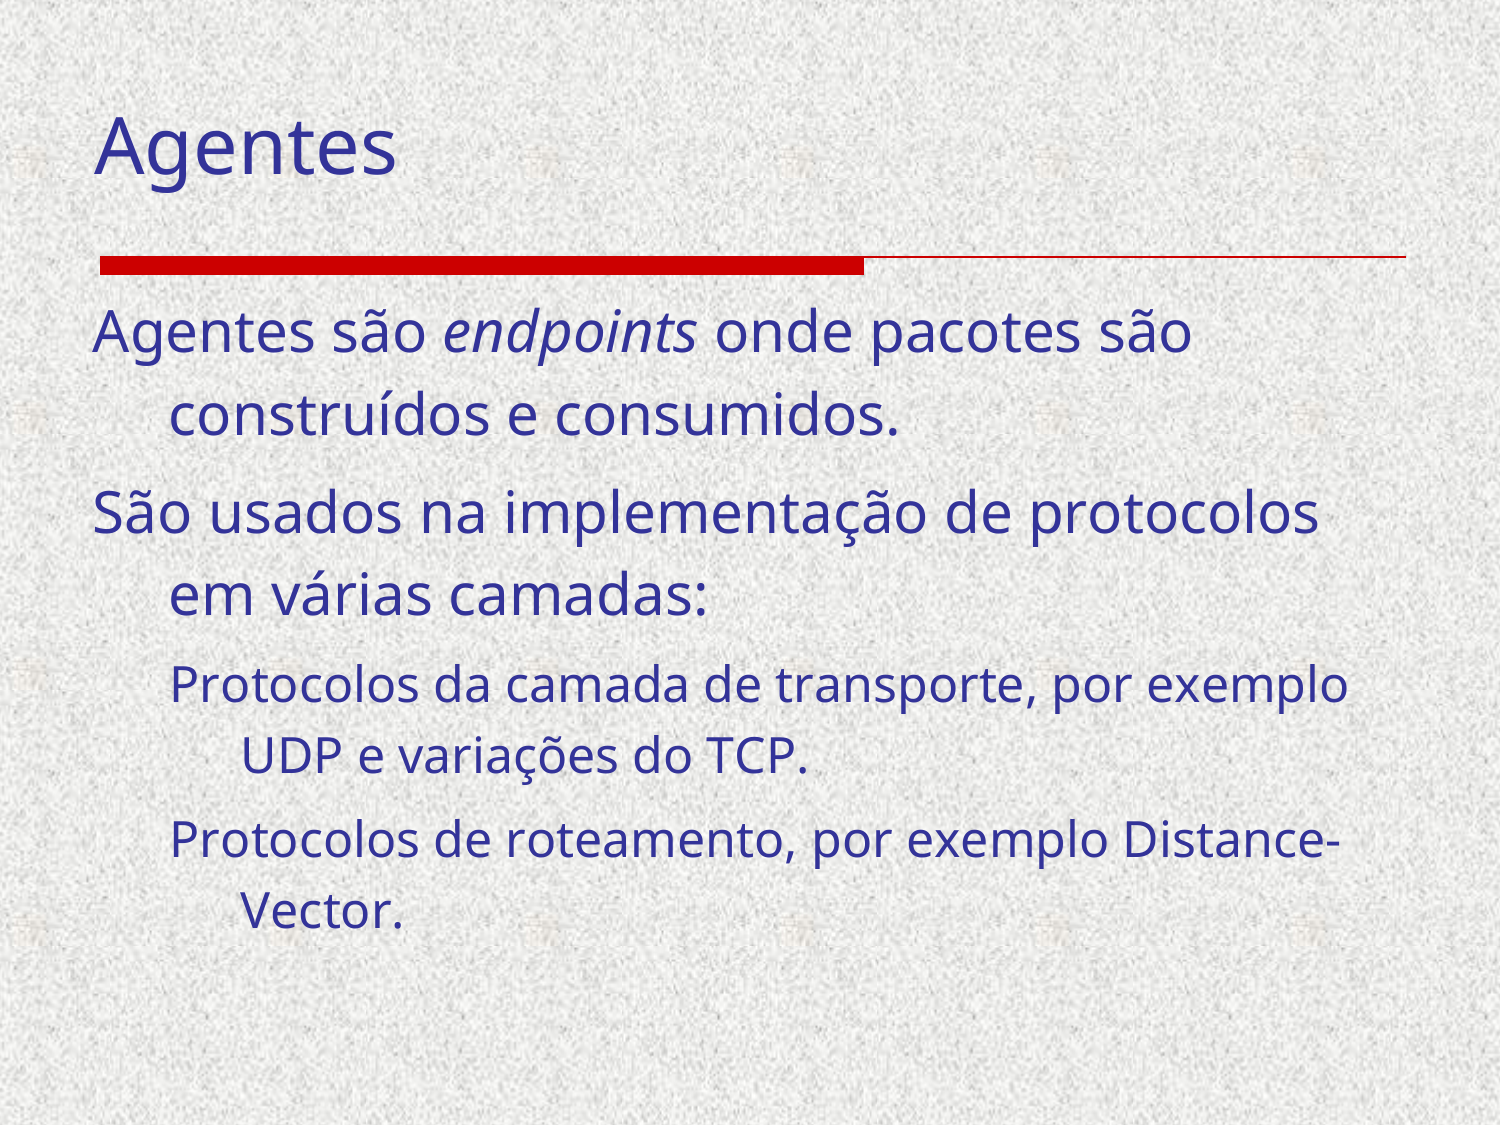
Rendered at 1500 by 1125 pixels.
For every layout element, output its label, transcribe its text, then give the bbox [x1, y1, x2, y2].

picture [0, 0, 1500, 1125]
list Agentes são endpoints onde pacotes são construídos e consumidos. São usados na implementação de protocolos em várias camadas: Protocolos da camada de transporte, por exemplo UDP e variações do TCP. Protocolos de roteamento, por exemplo Distance-Vector. [92, 287, 1405, 994]
title Agentes [94, 35, 1406, 249]
